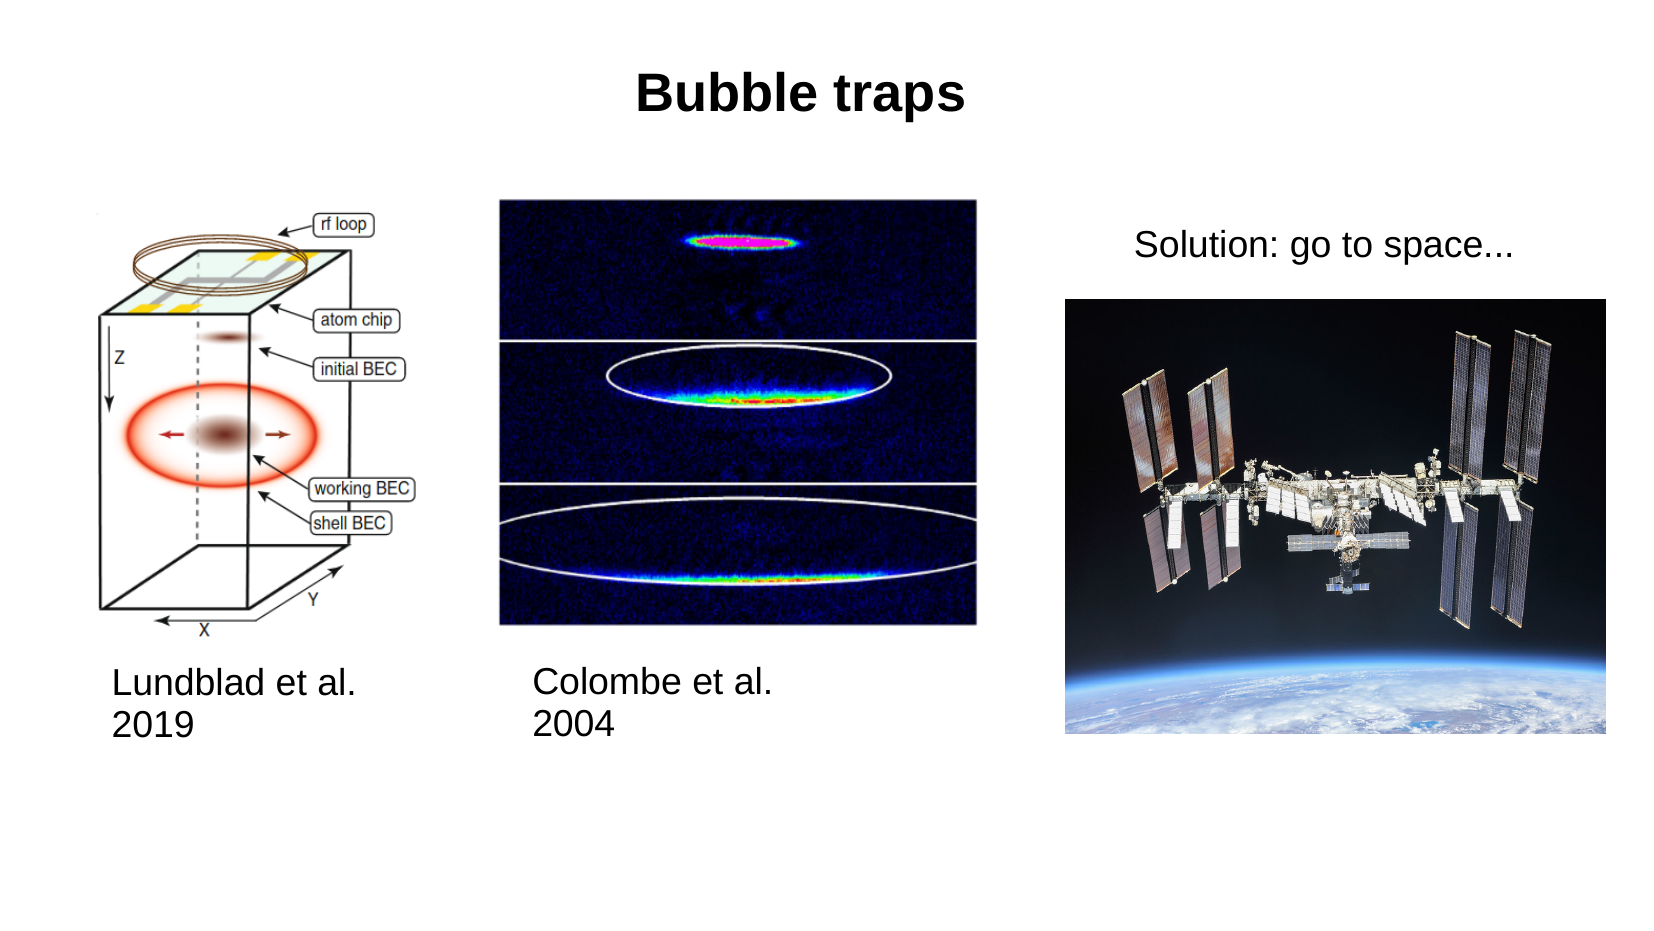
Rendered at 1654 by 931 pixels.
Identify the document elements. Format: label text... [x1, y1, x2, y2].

text_box Colombe et al. 2004 [517, 652, 869, 752]
picture [75, 194, 422, 642]
picture [1065, 299, 1606, 734]
text_box Solution: go to space... [1119, 216, 1561, 316]
picture [495, 194, 991, 636]
text_box Lundblad et al. 2019 [96, 654, 436, 766]
title Bubble traps [56, 15, 1546, 171]
